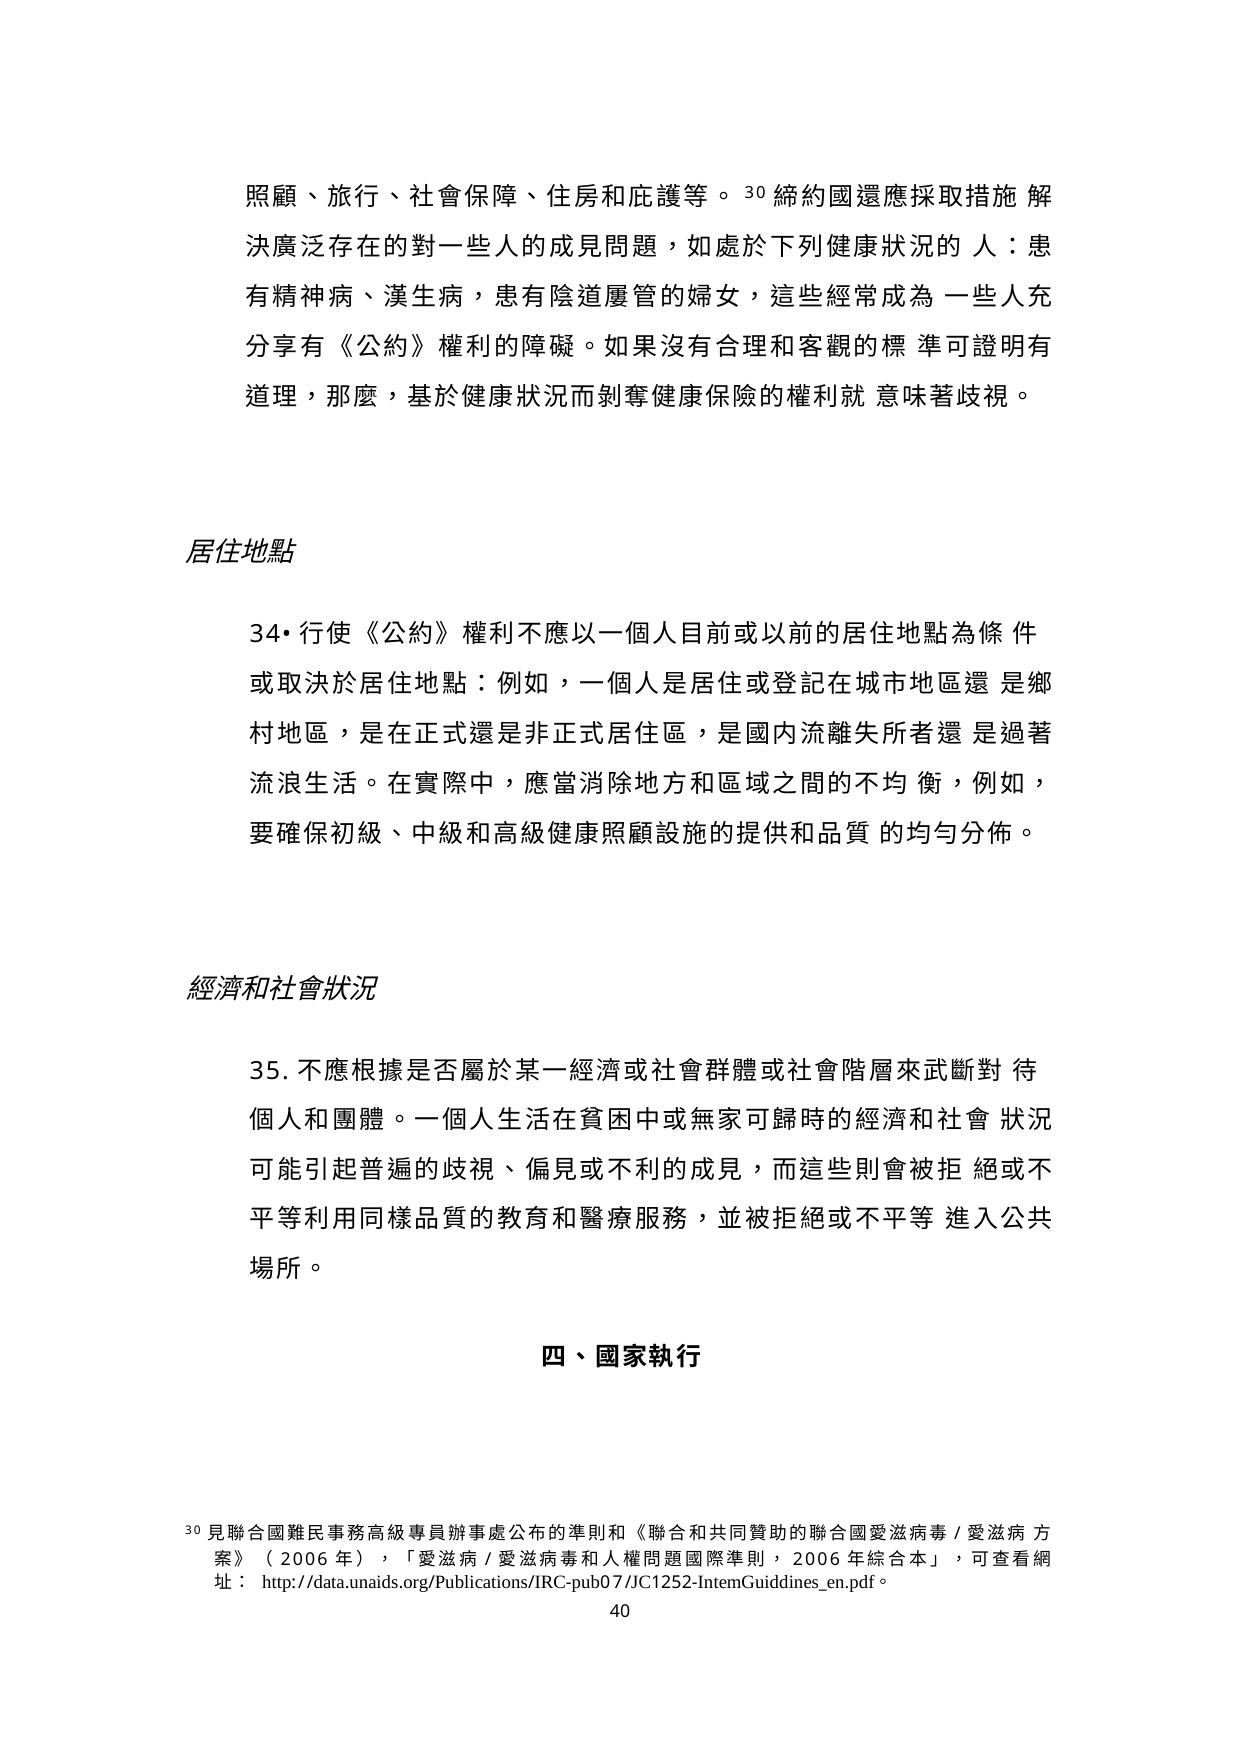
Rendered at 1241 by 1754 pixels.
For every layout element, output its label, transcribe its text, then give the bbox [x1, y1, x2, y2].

text_box 照顧、旅行、社會保障、住房和庇護等。30締約國還應採取措施 解決廣泛存在的對一些人的成見問題，如處於下列健康狀況的 人：患有精神病、漢生病，患有陰道屢管的婦女，這些經常成為 一些人充分享有《公約》權利的障礙。如果沒有合理和客觀的標 準可證明有道理，那麼，基於健康狀況而剝奪健康保險的權利就 意味著歧視。 [245, 161, 1055, 448]
text_box 四、國家執行 [533, 1340, 710, 1373]
text_box 經濟和社會狀況 35.不應根據是否屬於某一經濟或社會群體或社會階層來武斷對 待個人和團體。一個人生活在貧困中或無家可歸時的經濟和社會 狀況可能引起普遍的歧視、偏見或不利的成見，而這些則會被拒 絕或不平等利用同樣品質的教育和醫療服務，並被拒絕或不平等 進入公共場所。 [186, 971, 1055, 1273]
text_box 30見聯合國難民事務高級專員辦事處公布的準則和《聯合和共同贊助的聯合國愛滋病毒/愛滋病 方案》（2006年），「愛滋病/愛滋病毒和人權問題國際準則，2006年綜合本」，可查看網址： http://data.unaids.org/Publications/IRC-pub07/JC1252-IntemGuiddines_en.pdf。 40 [185, 1517, 1054, 1622]
text_box 居住地點 34•行使《公約》權利不應以一個人目前或以前的居住地點為條 件或取決於居住地點：例如，一個人是居住或登記在城市地區還 是鄉村地區，是在正式還是非正式居住區，是國内流離失所者還 是過著流浪生活。在實際中，應當消除地方和區域之間的不均 衡，例如，要確保初級、中級和高級健康照顧設施的提供和品質 的均勻分佈。 [185, 534, 1055, 885]
